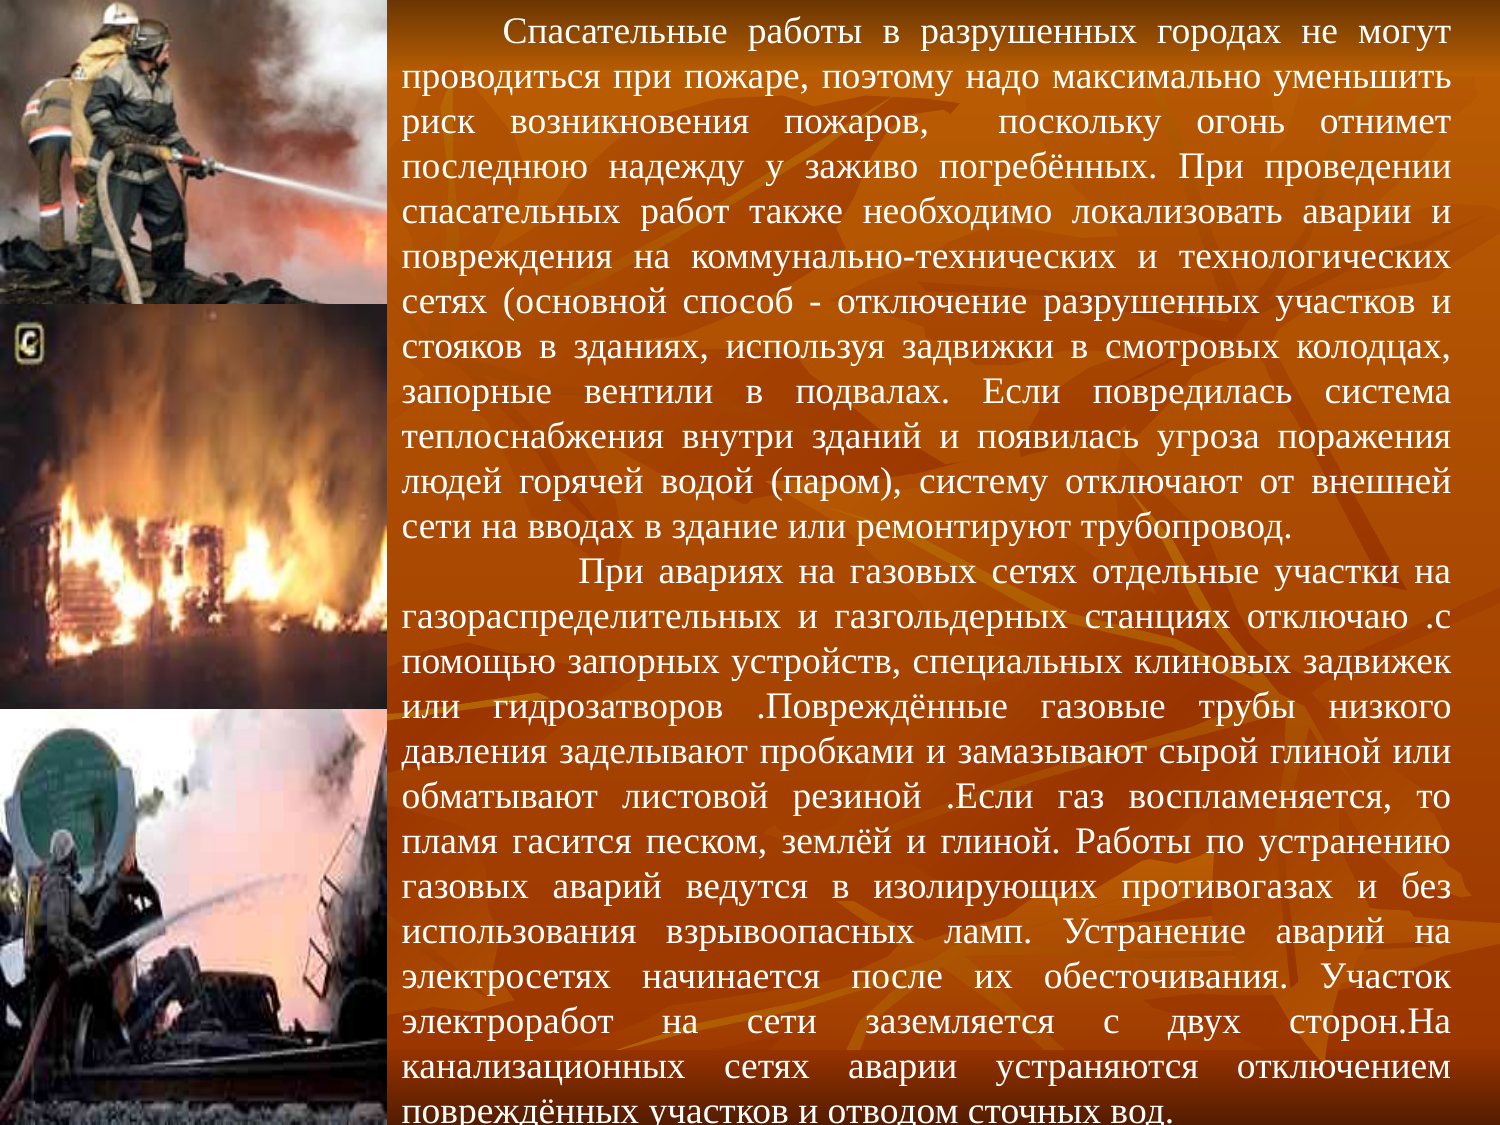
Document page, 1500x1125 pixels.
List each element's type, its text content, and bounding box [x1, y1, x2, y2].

text_box Спасательные работы в разрушенных городах не могут проводиться при пожаре, поэтому надо максимально уменьшить риск возникновения пожаров, поскольку огонь отнимет последнюю надежду у заживо погребённых. При проведении спасательных работ также необходимо локализовать аварии и повреждения на коммунально-технических и технологических сетях (основной способ - отключение разрушенных участков и стояков в зданиях, используя задвижки в смотровых колодцах, запорные вентили в подвалах. Если повредилась система теплоснабжения внутри зданий и появилась угроза поражения людей горячей водой (паром), систему отключают от внешней сети на вводах в здание или ремонтируют трубопровод. При авариях на газовых сетях отдельные участки на газораспределительных и газгольдерных станциях отключаю .с помощью запорных устройств, специальных клиновых задвижек или гидрозатворов .Повреждённые газовые трубы низкого давления заделывают пробками и замазывают сырой глиной или обматывают листовой резиной .Если газ воспламеняется, то пламя гасится песком, землёй и глиной. Работы по устранению газовых аварий ведутся в изолирующих противогазах и без использования взрывоопасных ламп. Устранение аварий на электросетях начинается после их обесточивания. Участок электроработ на сети заземляется с двух сторон.На канализационных сетях аварии устраняются отключением повреждённых участков и отводом сточных вод. [387, 0, 1471, 1125]
picture [0, 0, 387, 1125]
